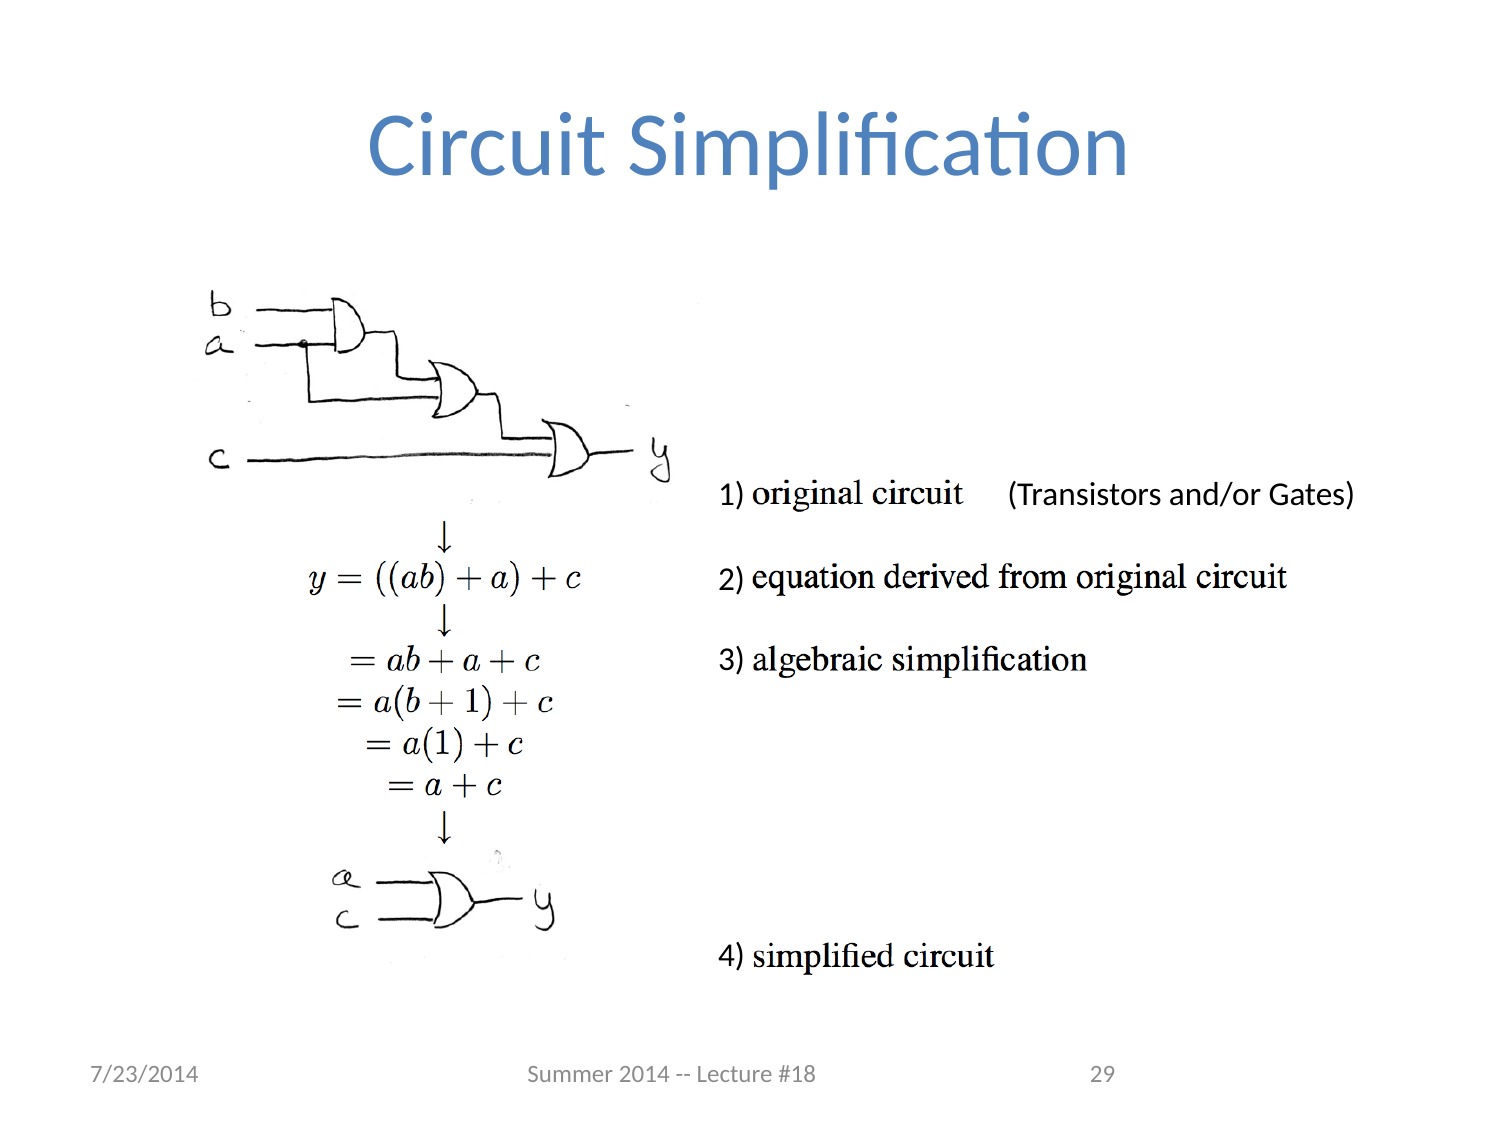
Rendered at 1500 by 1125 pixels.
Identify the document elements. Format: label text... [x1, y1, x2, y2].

slide_number <number> [1074, 1042, 1425, 1103]
footer Summer 2014 -- Lecture #18 [512, 1042, 988, 1103]
text_box 3) [703, 630, 760, 685]
text_box 4) [703, 926, 760, 981]
text_box 1) [703, 464, 760, 520]
slide_number 7/23/2014 [75, 1042, 425, 1103]
text_box (Transistors and/or Gates) [947, 464, 1371, 520]
title Circuit Simplification [75, 45, 1425, 233]
picture [193, 285, 1307, 980]
text_box 2) [703, 549, 760, 605]
